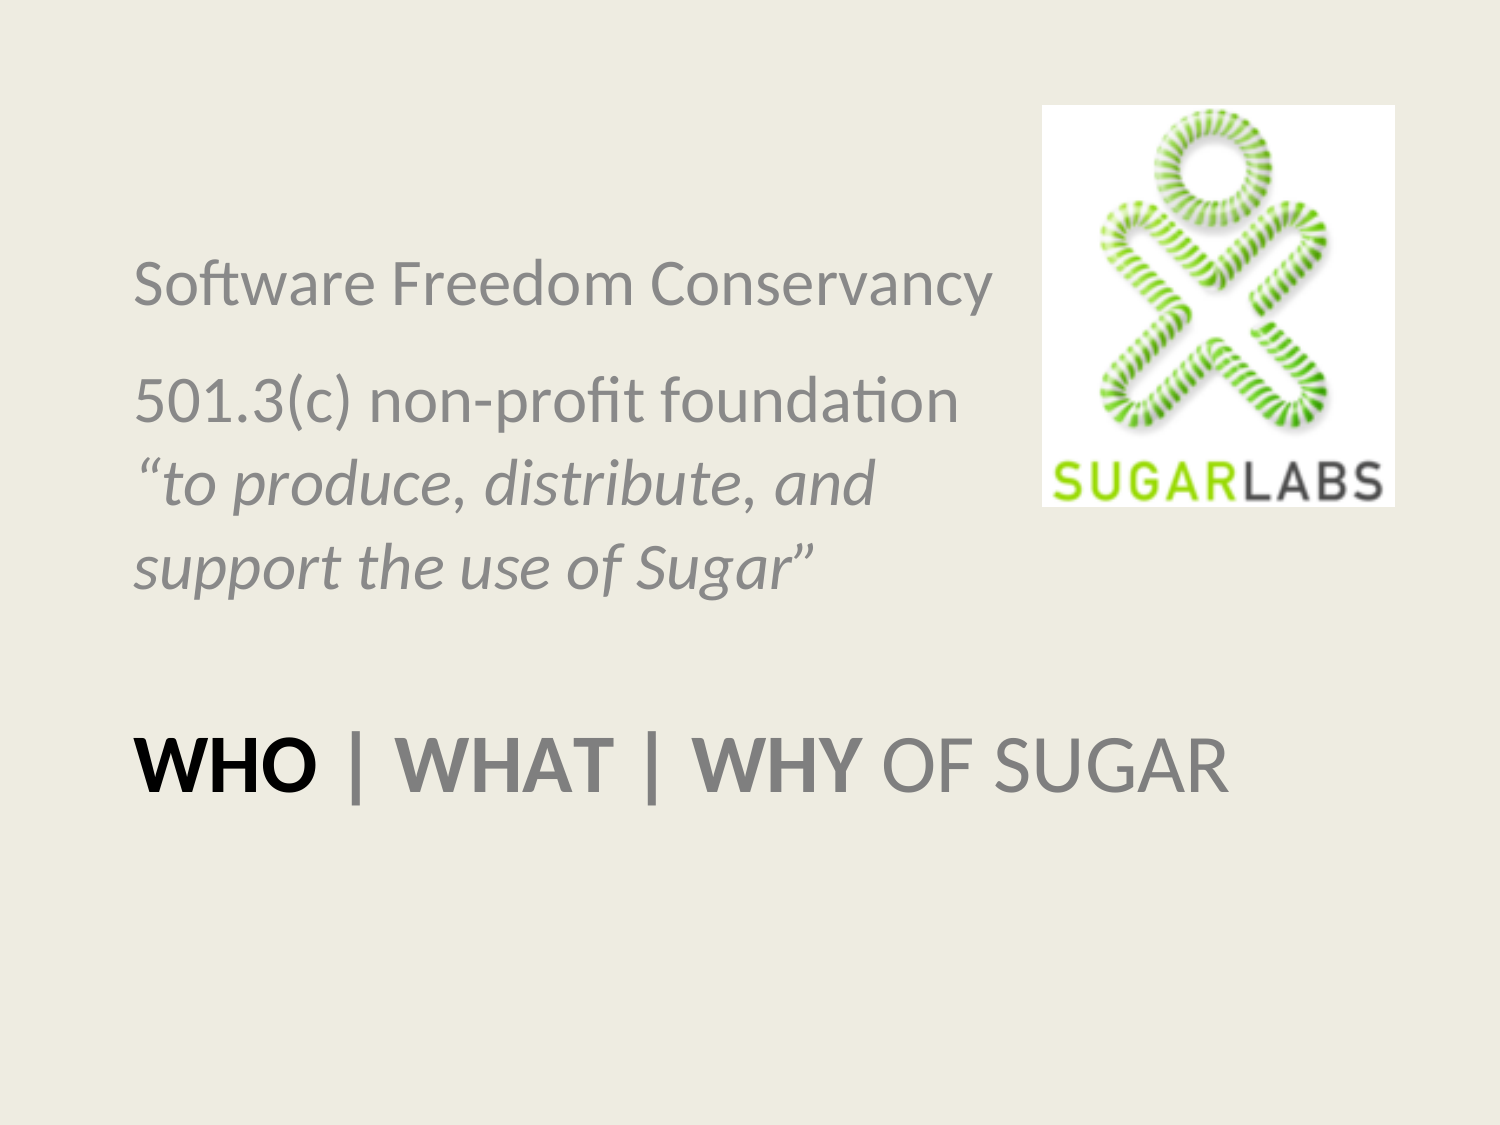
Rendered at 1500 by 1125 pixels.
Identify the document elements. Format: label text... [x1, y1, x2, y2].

picture [1042, 105, 1395, 507]
title WHO | WHAT | WHY OF SUGAR [118, 723, 1394, 947]
list Software Freedom Conservancy 501.3(c) non-profit foundation “to produce, distribute, and support the use of Sugar” [118, 105, 1394, 723]
